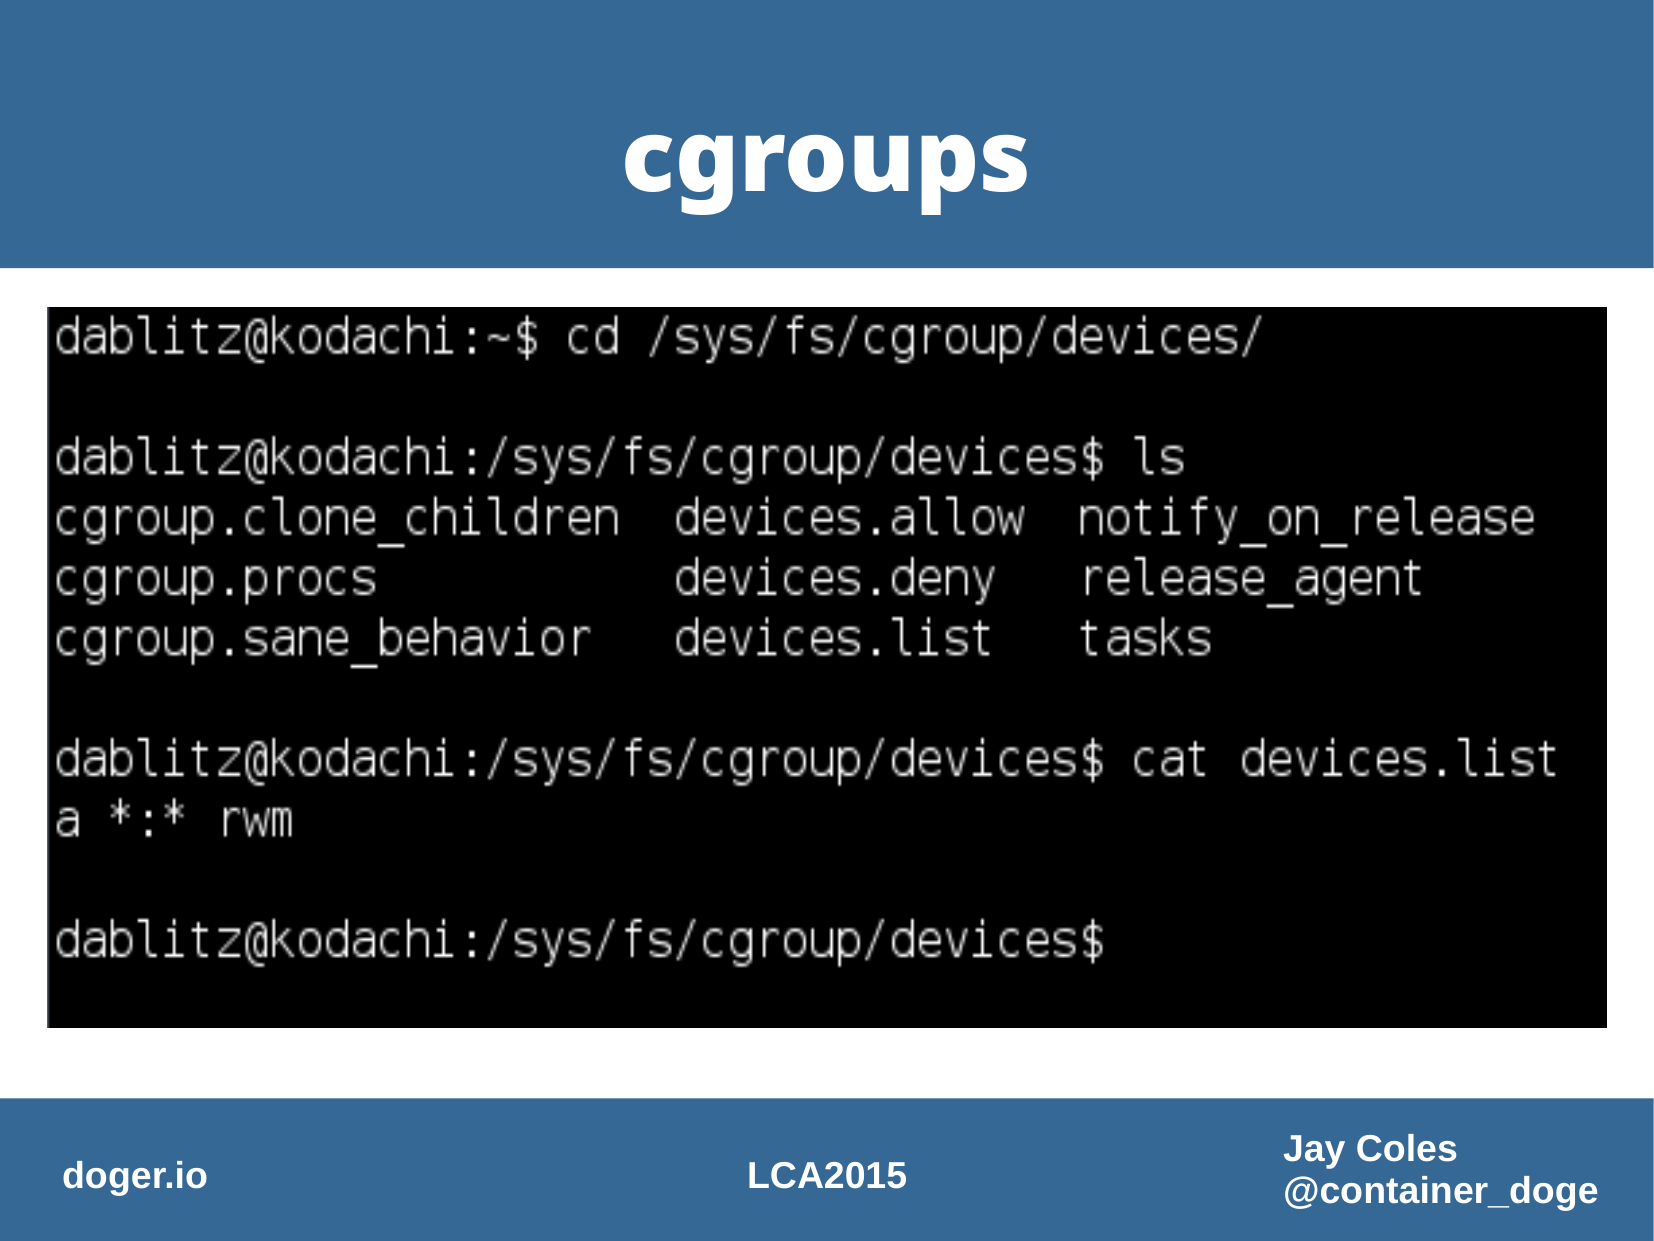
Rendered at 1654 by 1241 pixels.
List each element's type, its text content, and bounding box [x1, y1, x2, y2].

title cgroups [82, 49, 1571, 257]
picture [47, 307, 1607, 1028]
